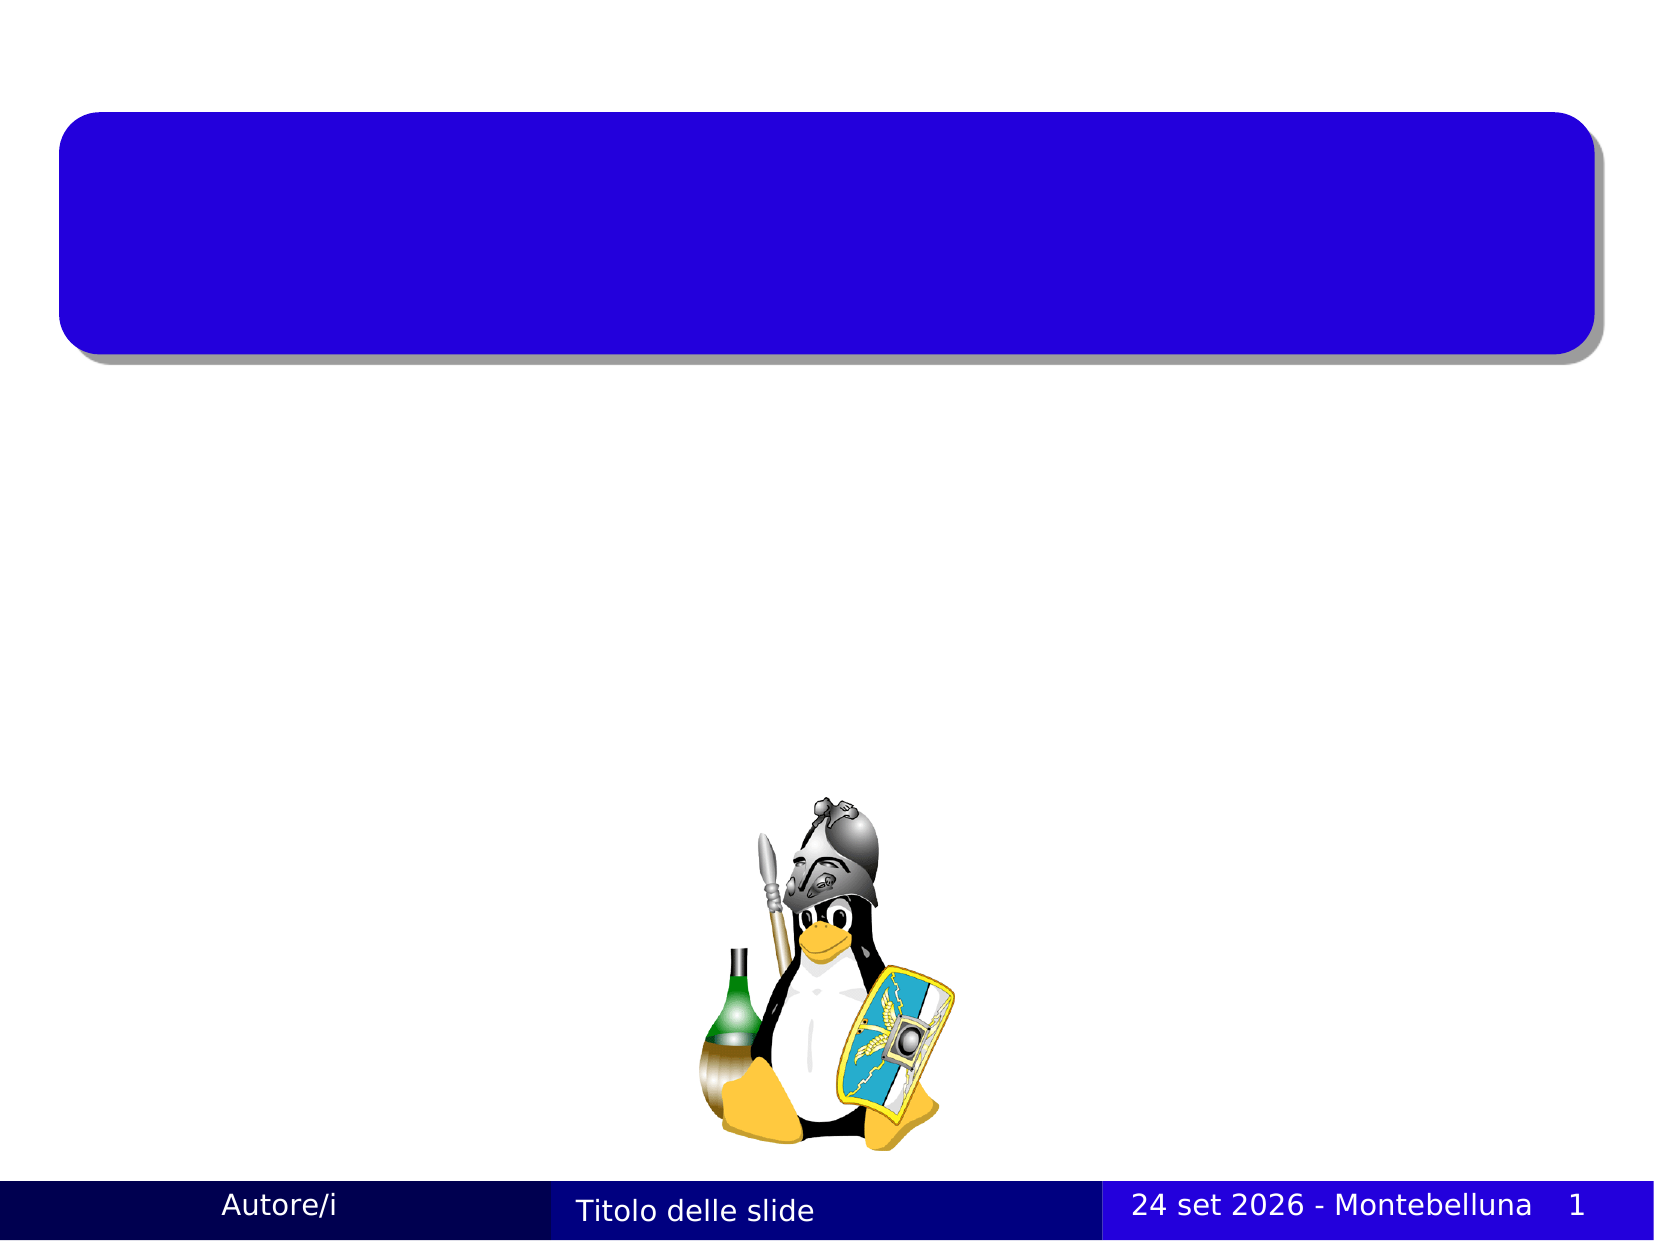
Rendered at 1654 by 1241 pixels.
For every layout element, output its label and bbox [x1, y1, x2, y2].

picture [699, 797, 955, 1151]
